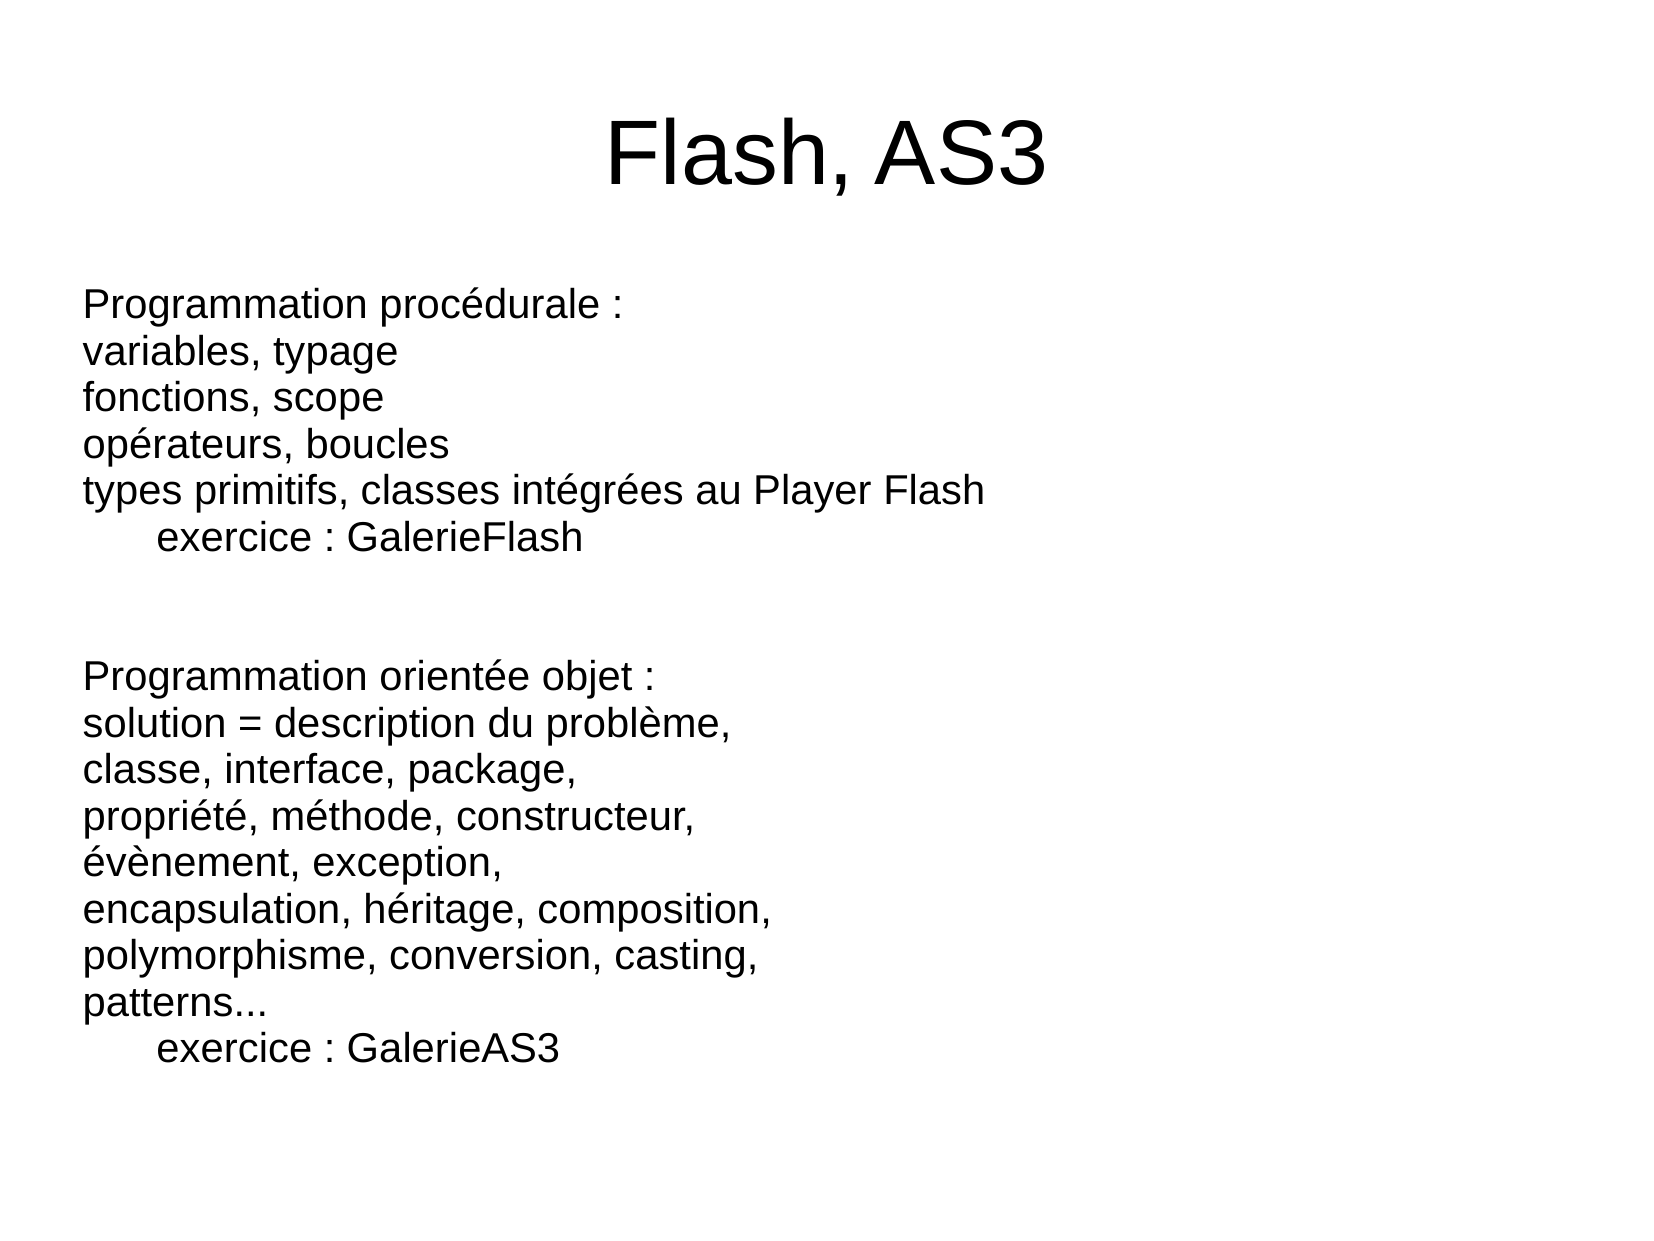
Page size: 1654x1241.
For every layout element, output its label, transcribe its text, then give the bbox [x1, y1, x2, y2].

title Flash, AS3 [82, 49, 1571, 257]
subtitle Programmation procédurale : variables, typage fonctions, scope opérateurs, boucles types primitifs, classes intégrées au Player Flash exercice : GalerieFlash Programmation orientée objet : solution = description du problème, classe, interface, package, propriété, méthode, constructeur, évènement, exception, encapsulation, héritage, composition, polymorphisme, conversion, casting, patterns... exercice : GalerieAS3 [82, 278, 1571, 1121]
